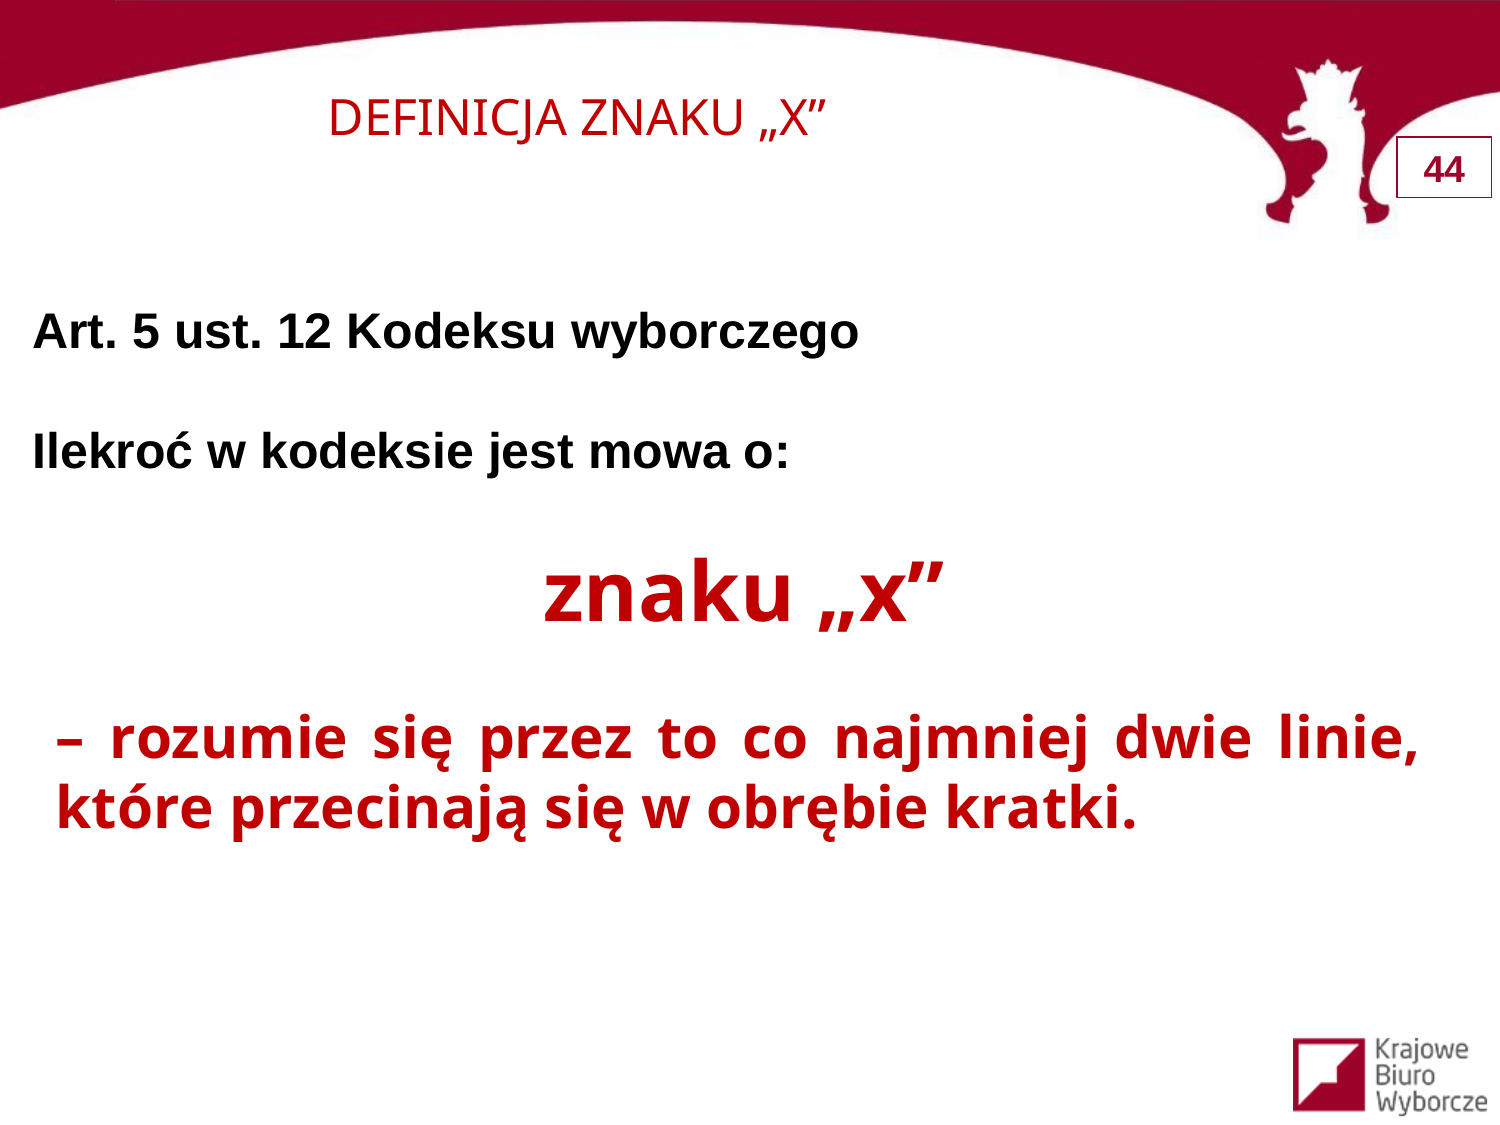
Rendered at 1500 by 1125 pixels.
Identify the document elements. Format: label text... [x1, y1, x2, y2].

picture [1293, 1035, 1489, 1118]
picture [0, 0, 1500, 262]
text_box Art. 5 ust. 12 Kodeksu wyborczego Ilekroć w kodeksie jest mowa o: znaku „x” [17, 290, 1471, 647]
text_box DEFINICJA ZNAKU „X” [312, 78, 1117, 154]
text_box – rozumie się przez to co najmniej dwie linie, które przecinają się w obrębie kratki. [41, 692, 1436, 848]
